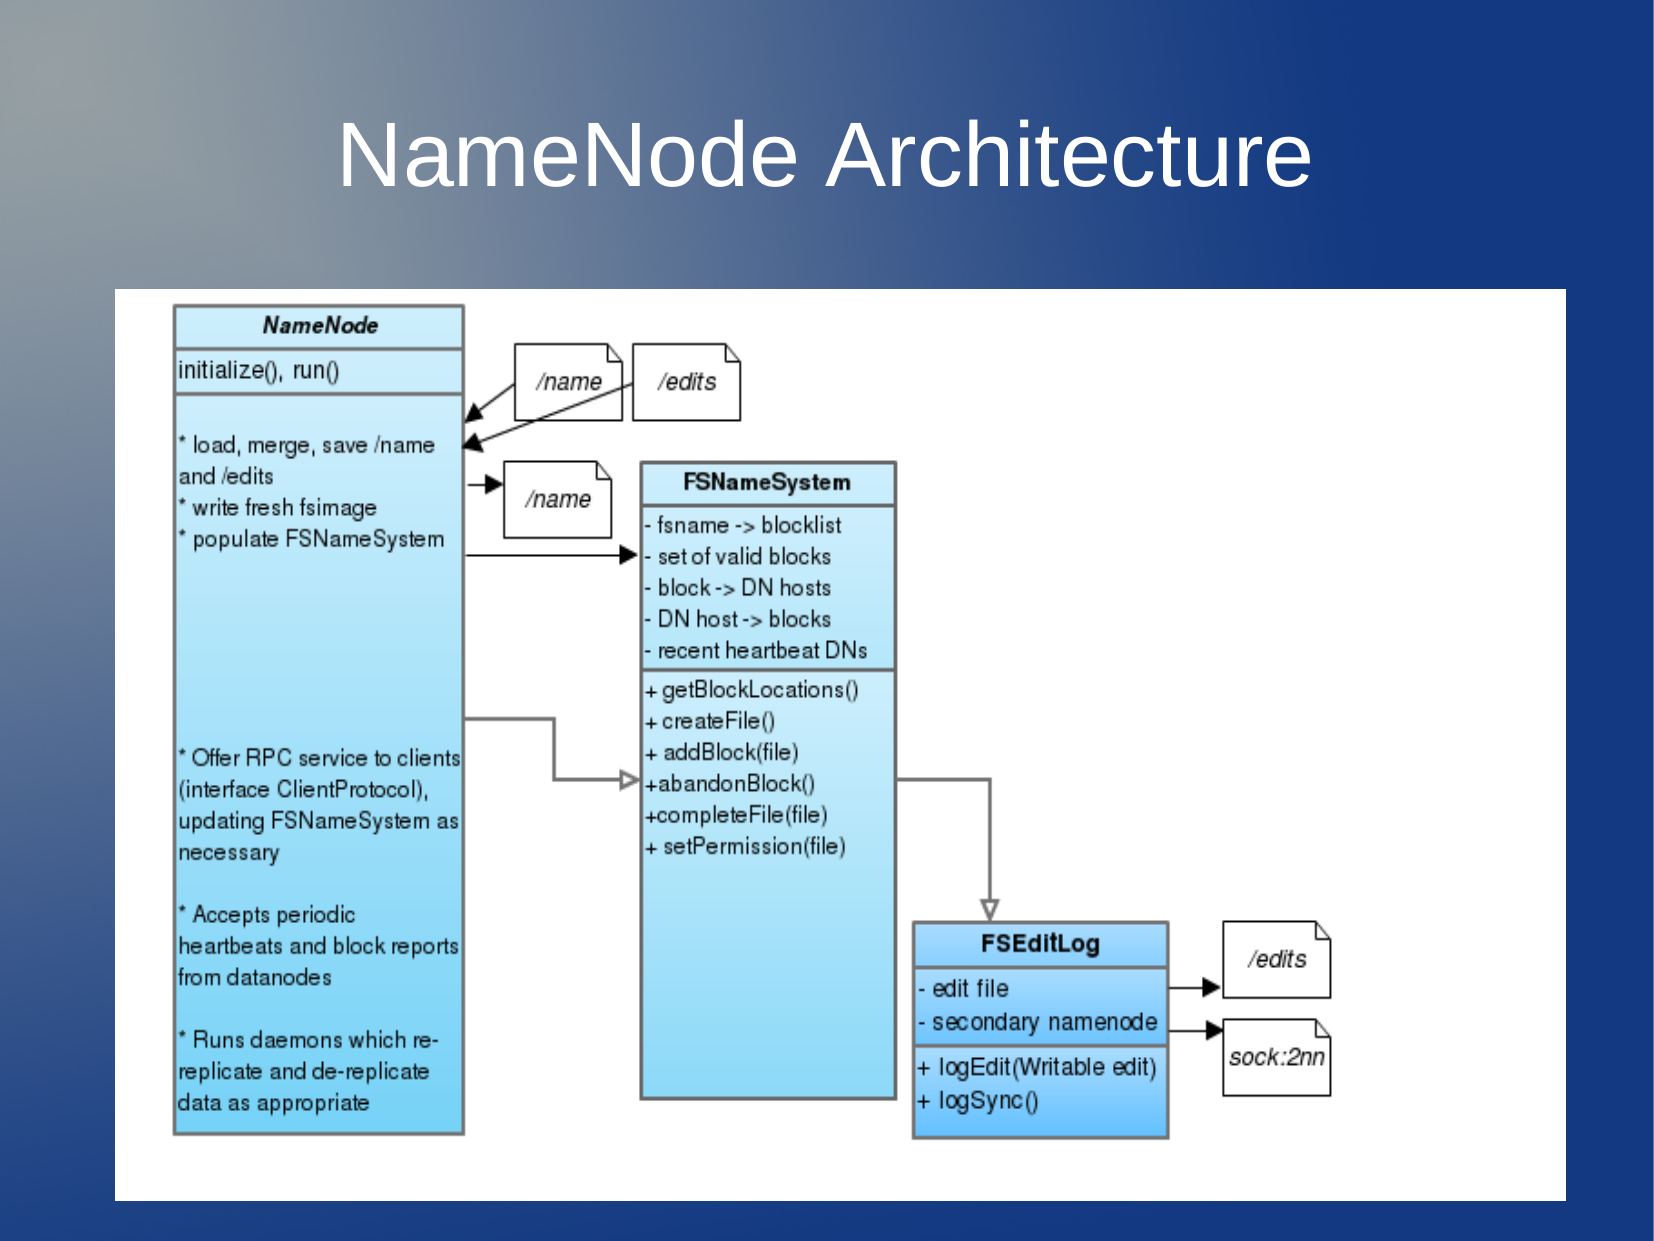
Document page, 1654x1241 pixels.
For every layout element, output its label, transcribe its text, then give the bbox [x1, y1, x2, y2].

title NameNode Architecture [82, 49, 1571, 257]
chart [37, 289, 1611, 1201]
picture [0, 0, 1654, 1241]
